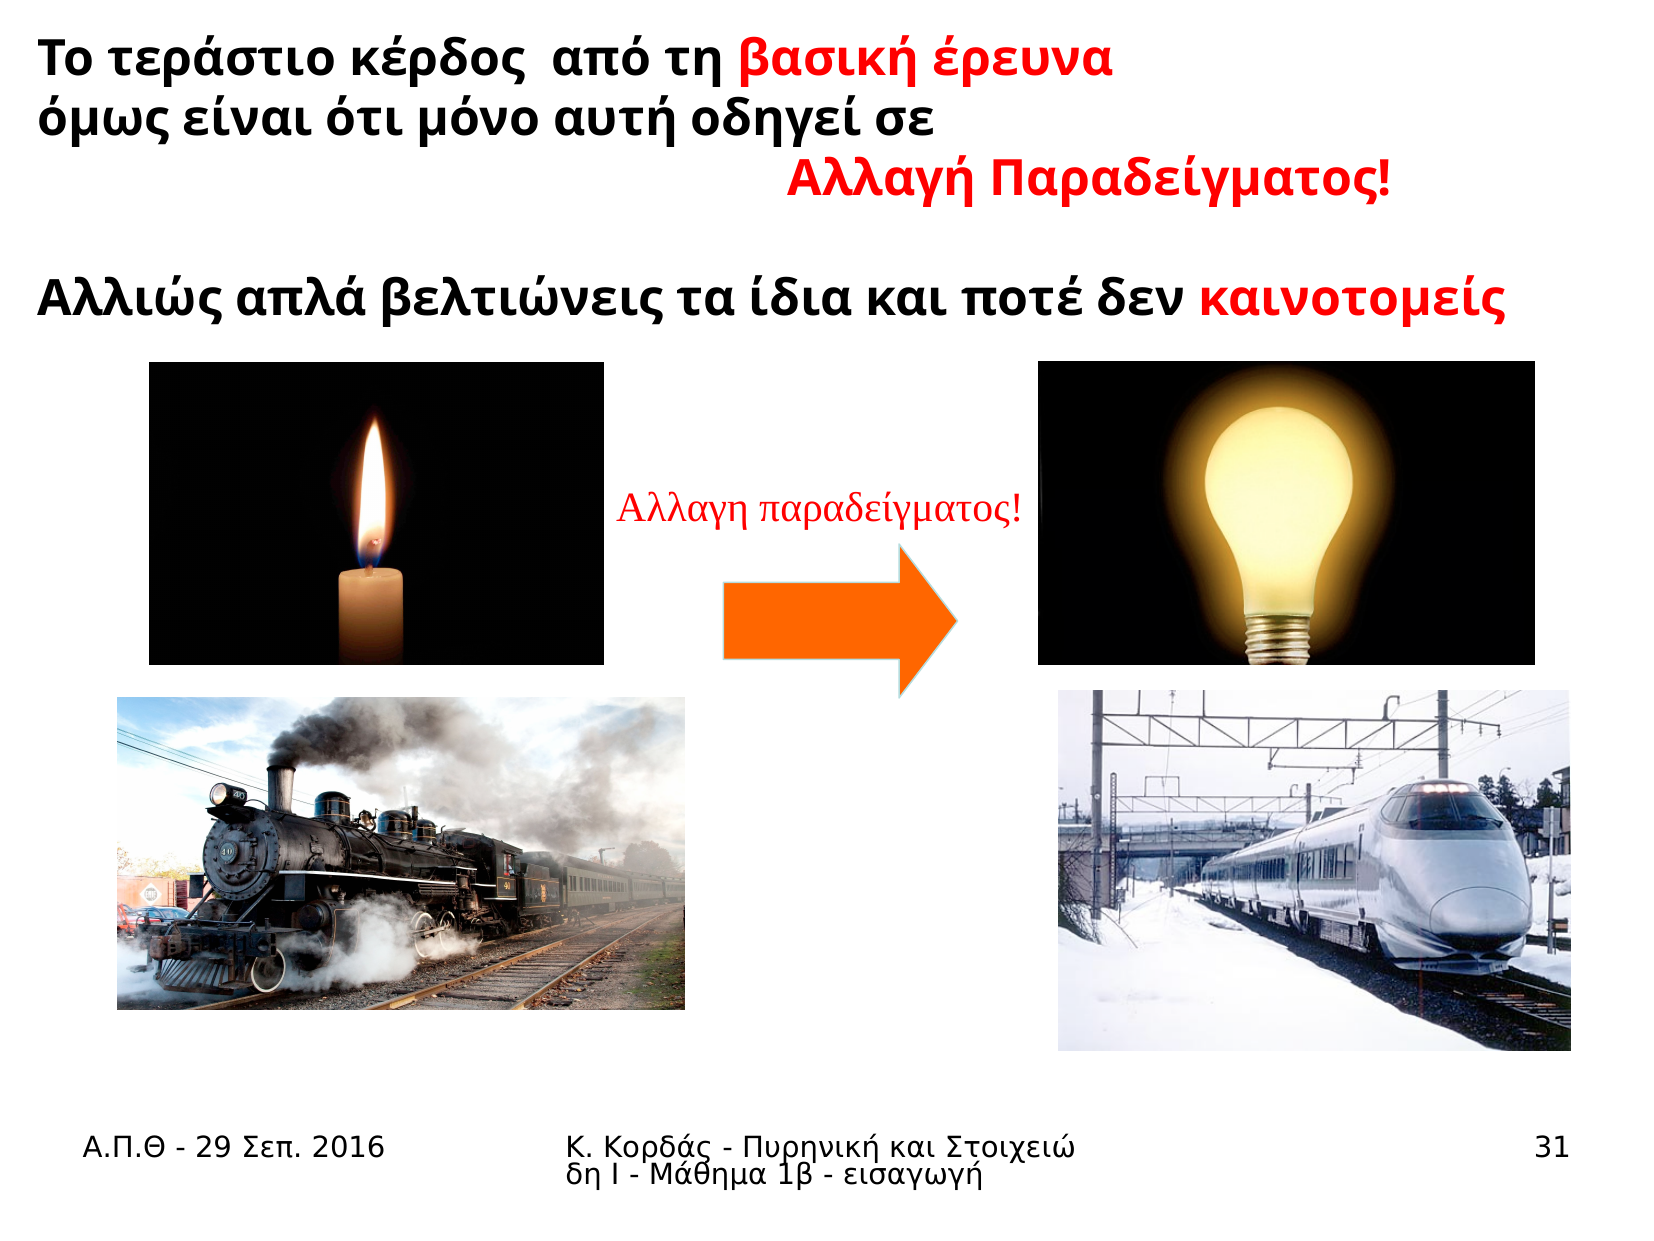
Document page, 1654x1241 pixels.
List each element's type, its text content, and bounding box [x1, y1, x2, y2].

picture [117, 697, 685, 1010]
picture [1058, 690, 1571, 1051]
picture [1038, 361, 1535, 665]
text_box Αλλαγη παραδείγματος! [601, 472, 1040, 538]
title To τεράστιο κέρδος από τη βασική έρευνα όμως είναι ότι μόνο αυτή οδηγεί σε Αλλαγή Παραδείγματος! Αλλιώς απλά βελτιώνεις τα ίδια και ποτέ δεν καινοτομείς [22, 18, 1613, 263]
picture [149, 362, 604, 665]
text_box [723, 544, 958, 698]
